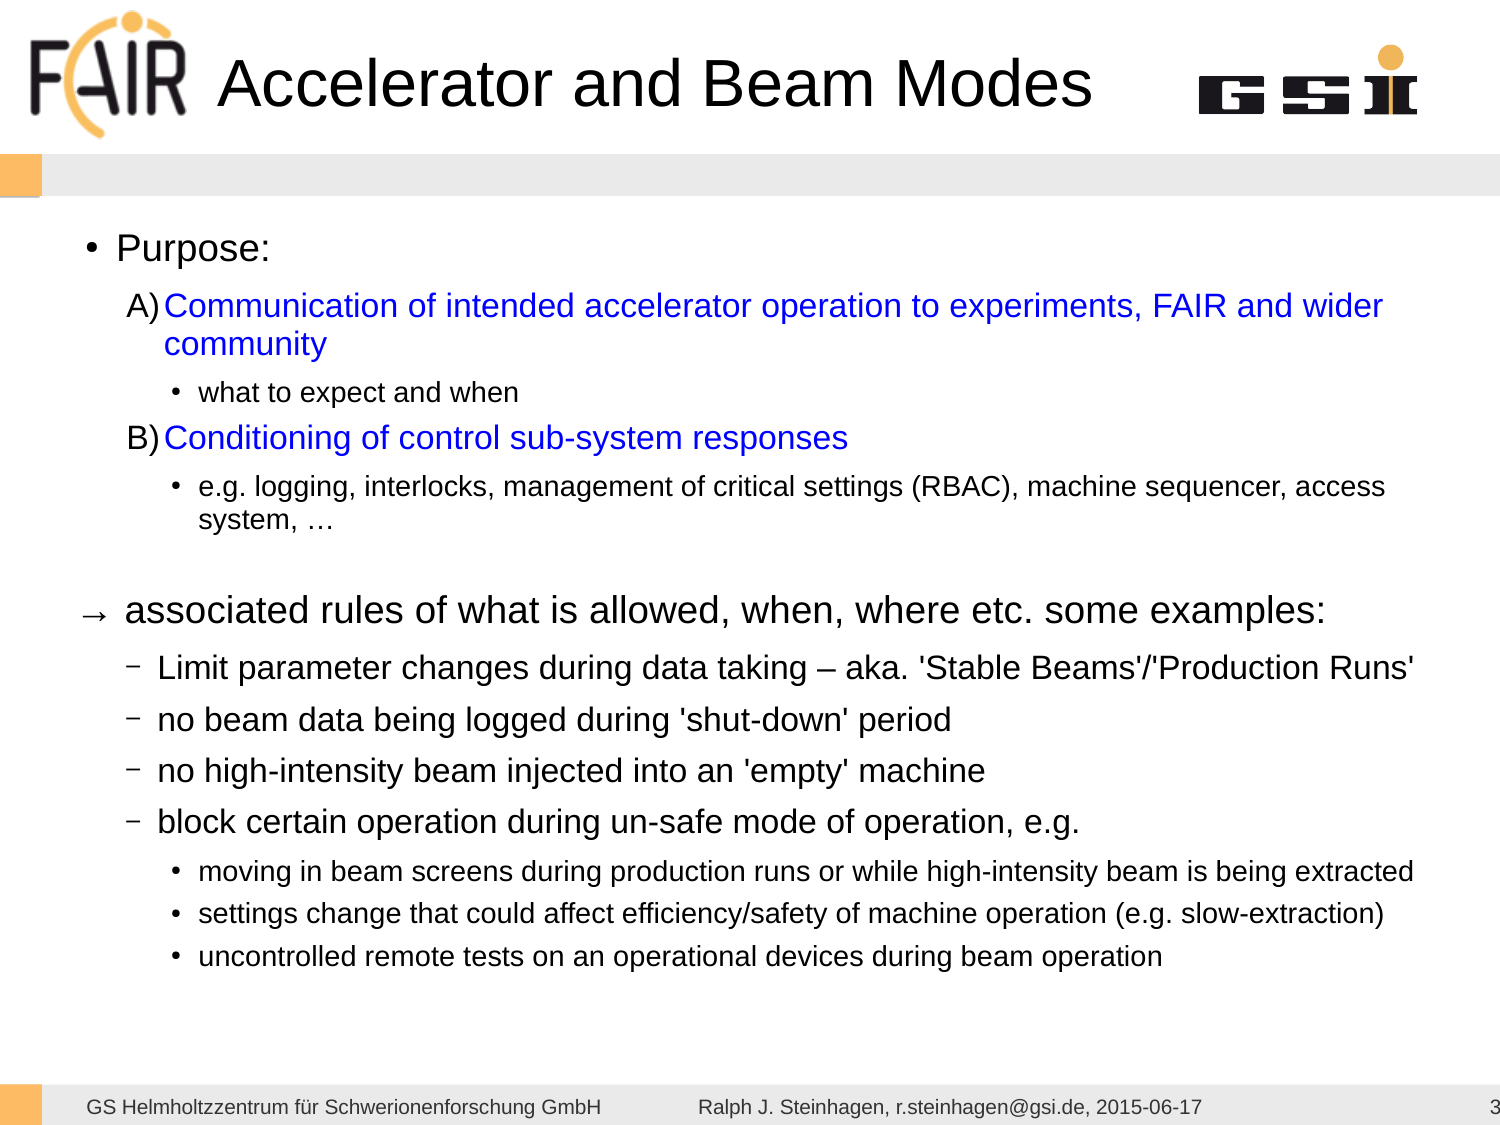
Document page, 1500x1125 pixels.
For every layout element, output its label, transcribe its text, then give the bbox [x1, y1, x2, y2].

picture [30, 9, 187, 141]
picture [1197, 42, 1419, 117]
title Accelerator and Beam Modes [217, 20, 1109, 147]
list Purpose: Communication of intended accelerator operation to experiments, FAIR and wider community what to expect and when Conditioning of control sub-system responses e.g. logging, interlocks, management of critical settings (RBAC), machine sequencer, access system, … → associated rules of what is allowed, when, where etc. some examples: Limit parameter changes during data taking – aka. 'Stable Beams'/'Production Runs' no beam data being logged during 'shut-down' period no high-intensity beam injected into an 'empty' machine block certain operation during un-safe mode of operation, e.g. moving in beam screens during production runs or while high-intensity beam is being extracted settings change that could affect efficiency/safety of machine operation (e.g. slow-extraction) uncontrolled remote tests on an operational devices during beam operation [75, 226, 1425, 1050]
